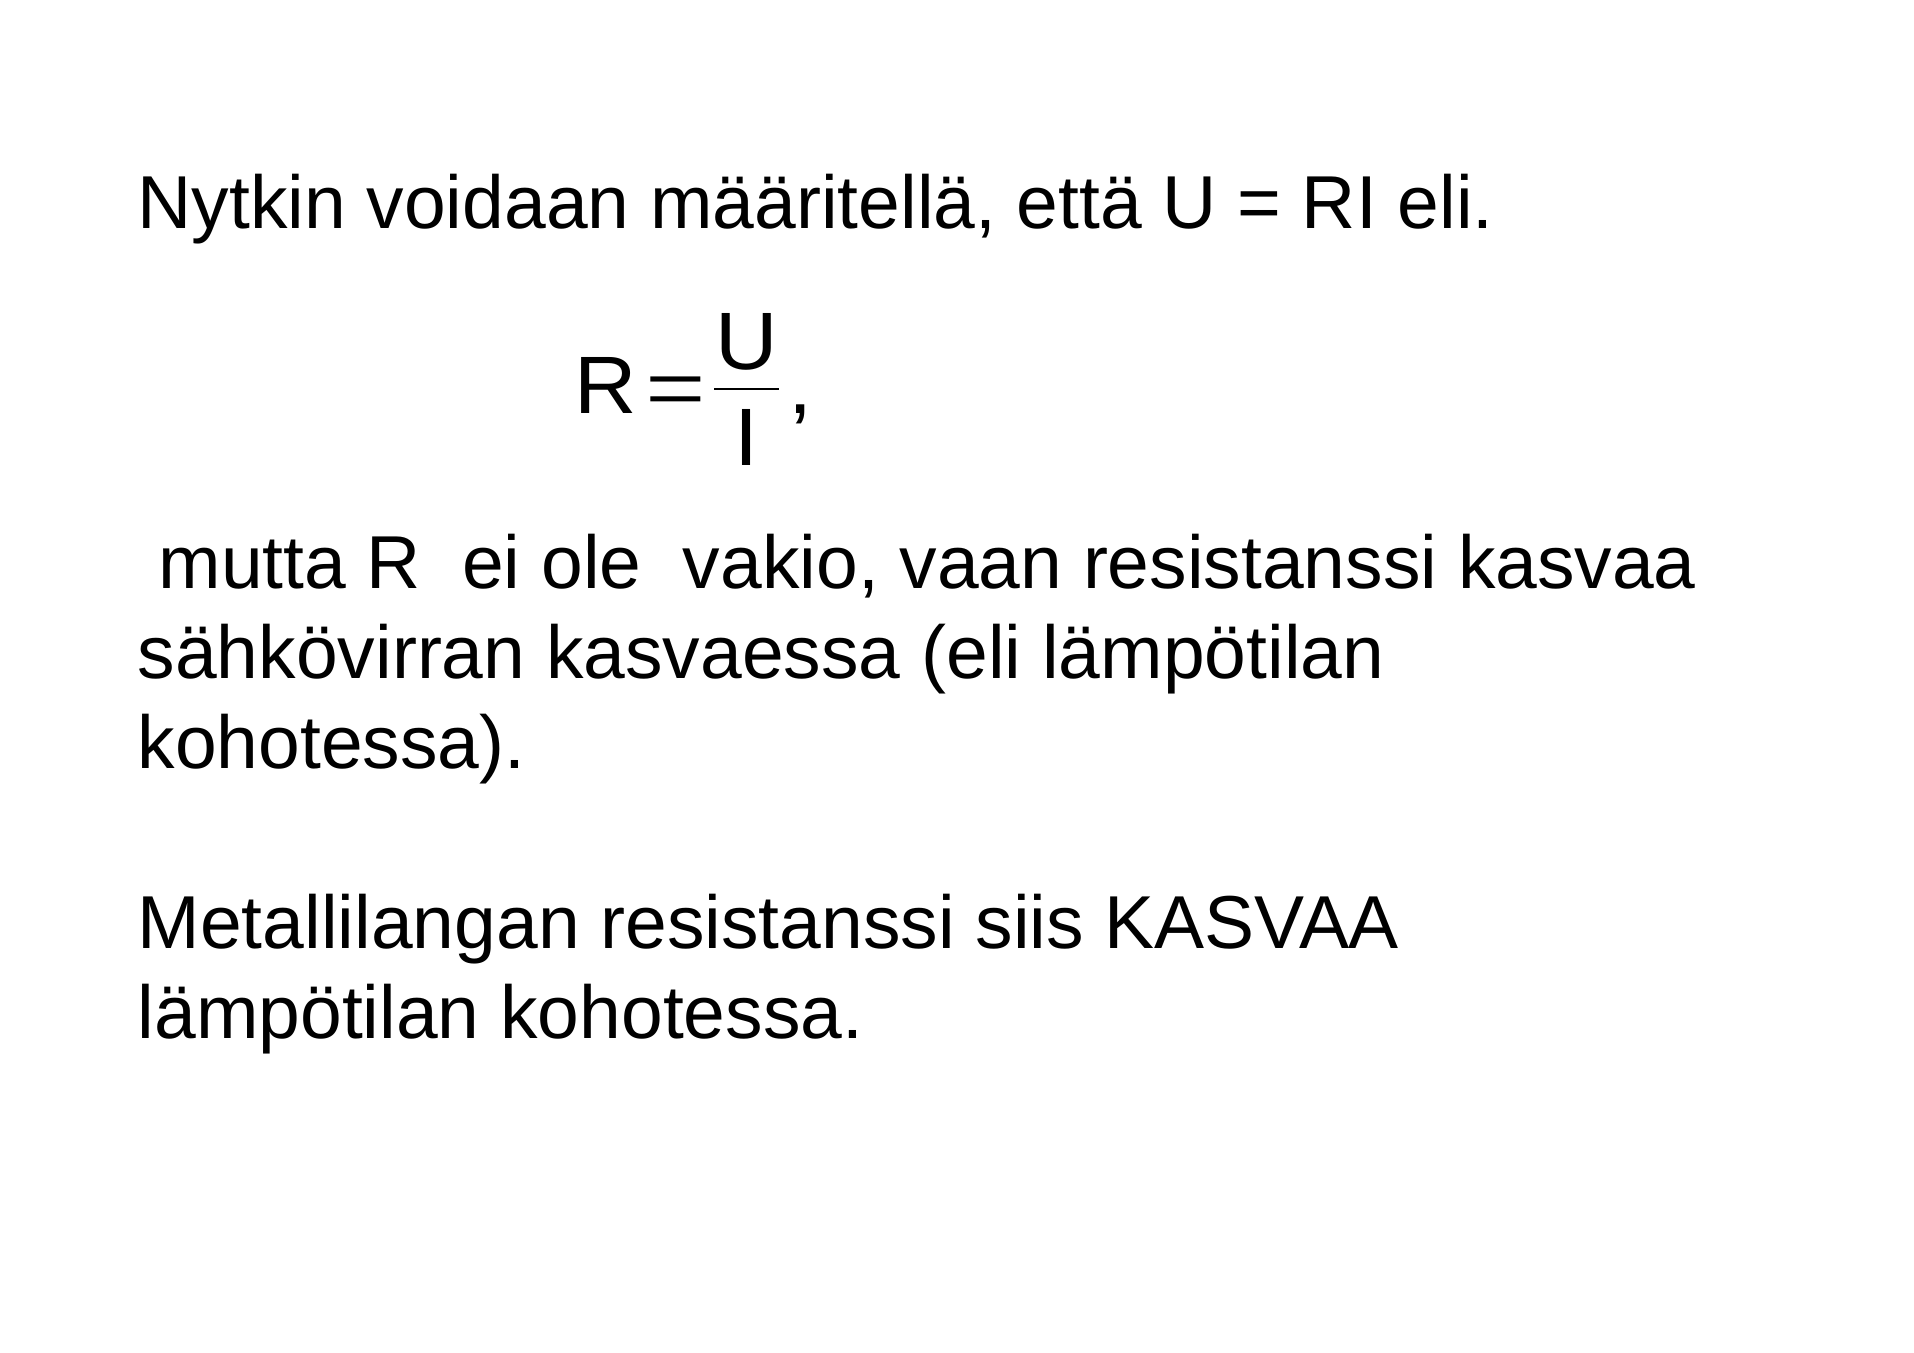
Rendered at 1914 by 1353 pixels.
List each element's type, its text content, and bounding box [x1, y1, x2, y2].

text_box Nytkin voidaan määritellä, että U = RI eli. mutta R ei ole vakio, vaan resistanssi kasvaa sähkövirran kasvaessa (eli lämpötilan kohotessa). Metallilangan resistanssi siis KASVAA lämpötilan kohotessa. [122, 146, 1754, 1082]
chart [566, 296, 820, 483]
